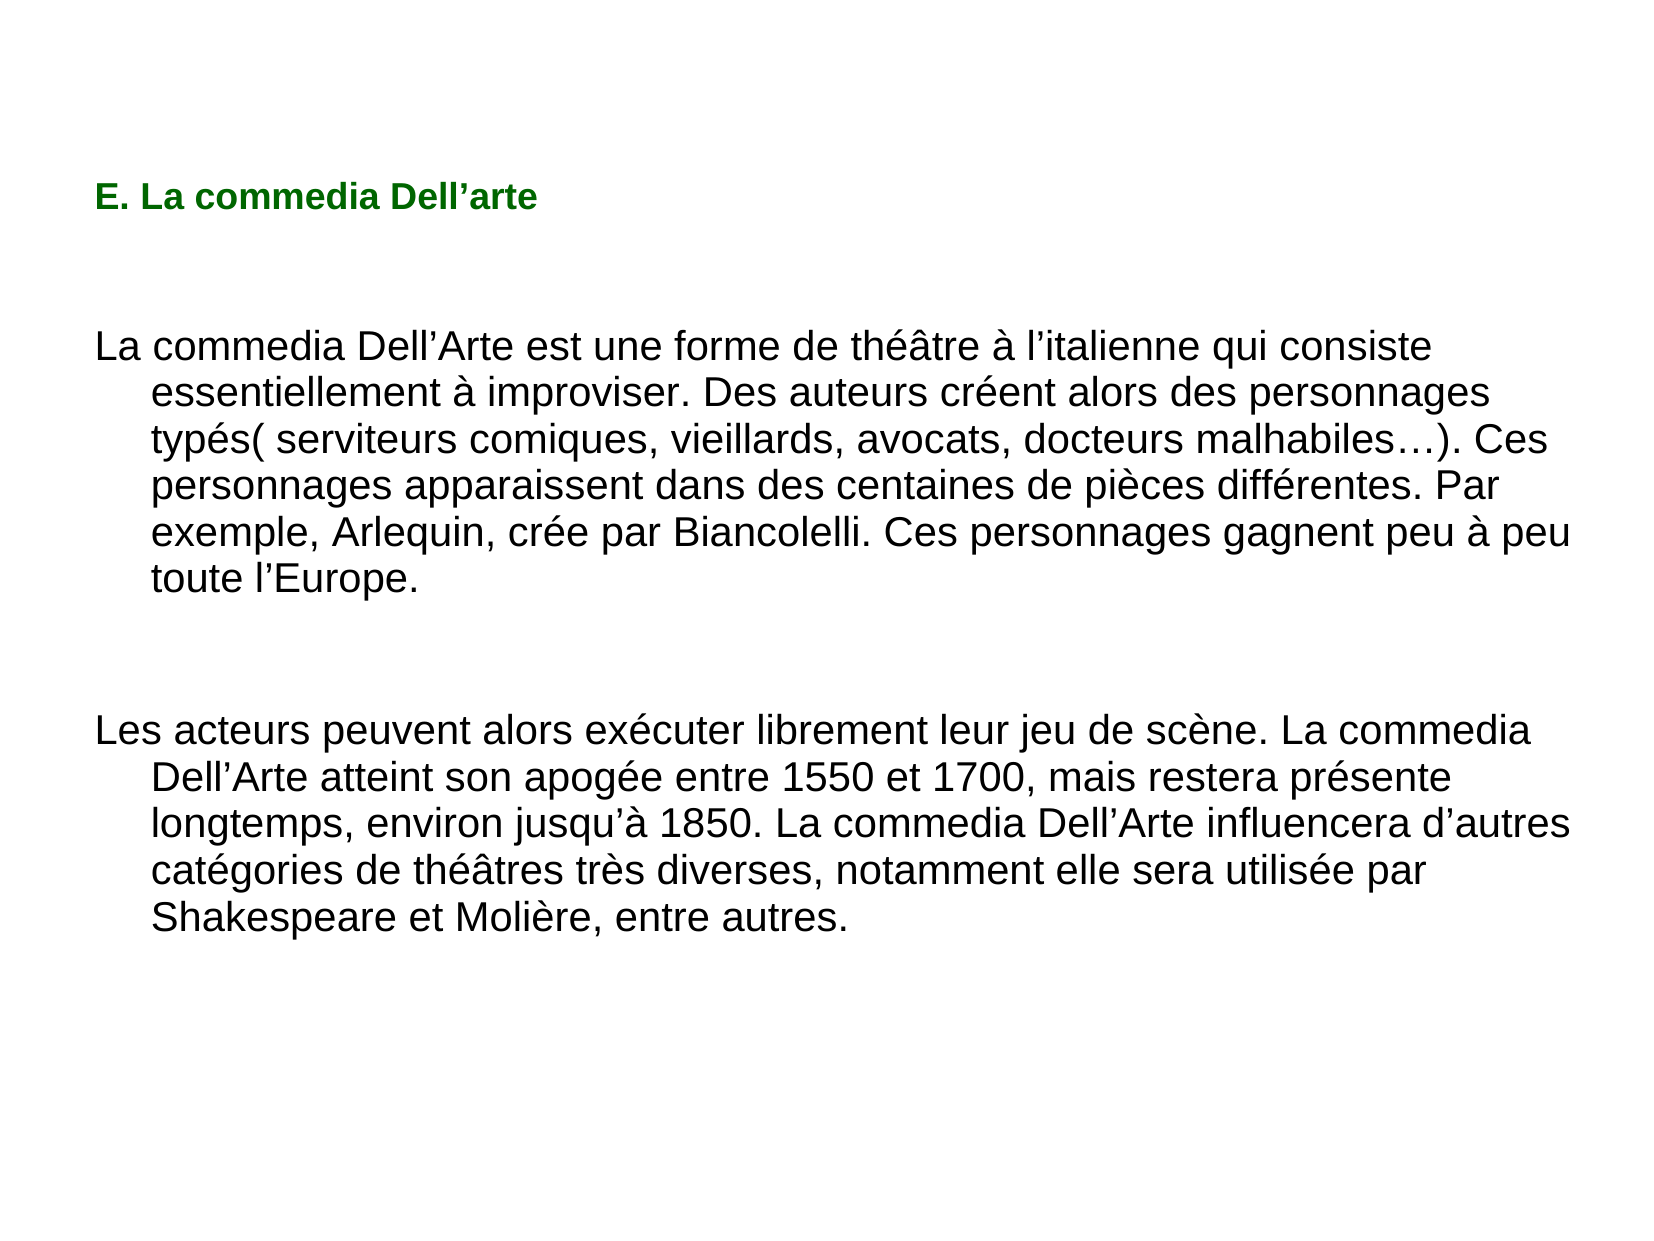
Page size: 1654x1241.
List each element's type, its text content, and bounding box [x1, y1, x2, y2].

list E. La commedia Dell’arte La commedia Dell’Arte est une forme de théâtre à l’italienne qui consiste essentiellement à improviser. Des auteurs créent alors des personnages typés( serviteurs comiques, vieillards, avocats, docteurs malhabiles…). Ces personnages apparaissent dans des centaines de pièces différentes. Par exemple, Arlequin, crée par Biancolelli. Ces personnages gagnent peu à peu toute l’Europe. Les acteurs peuvent alors exécuter librement leur jeu de scène. La commedia Dell’Arte atteint son apogée entre 1550 et 1700, mais restera présente longtemps, environ jusqu’à 1850. La commedia Dell’Arte influencera d’autres catégories de théâtres très diverses, notamment elle sera utilisée par Shakespeare et Molière, entre autres. [94, 171, 1583, 1164]
